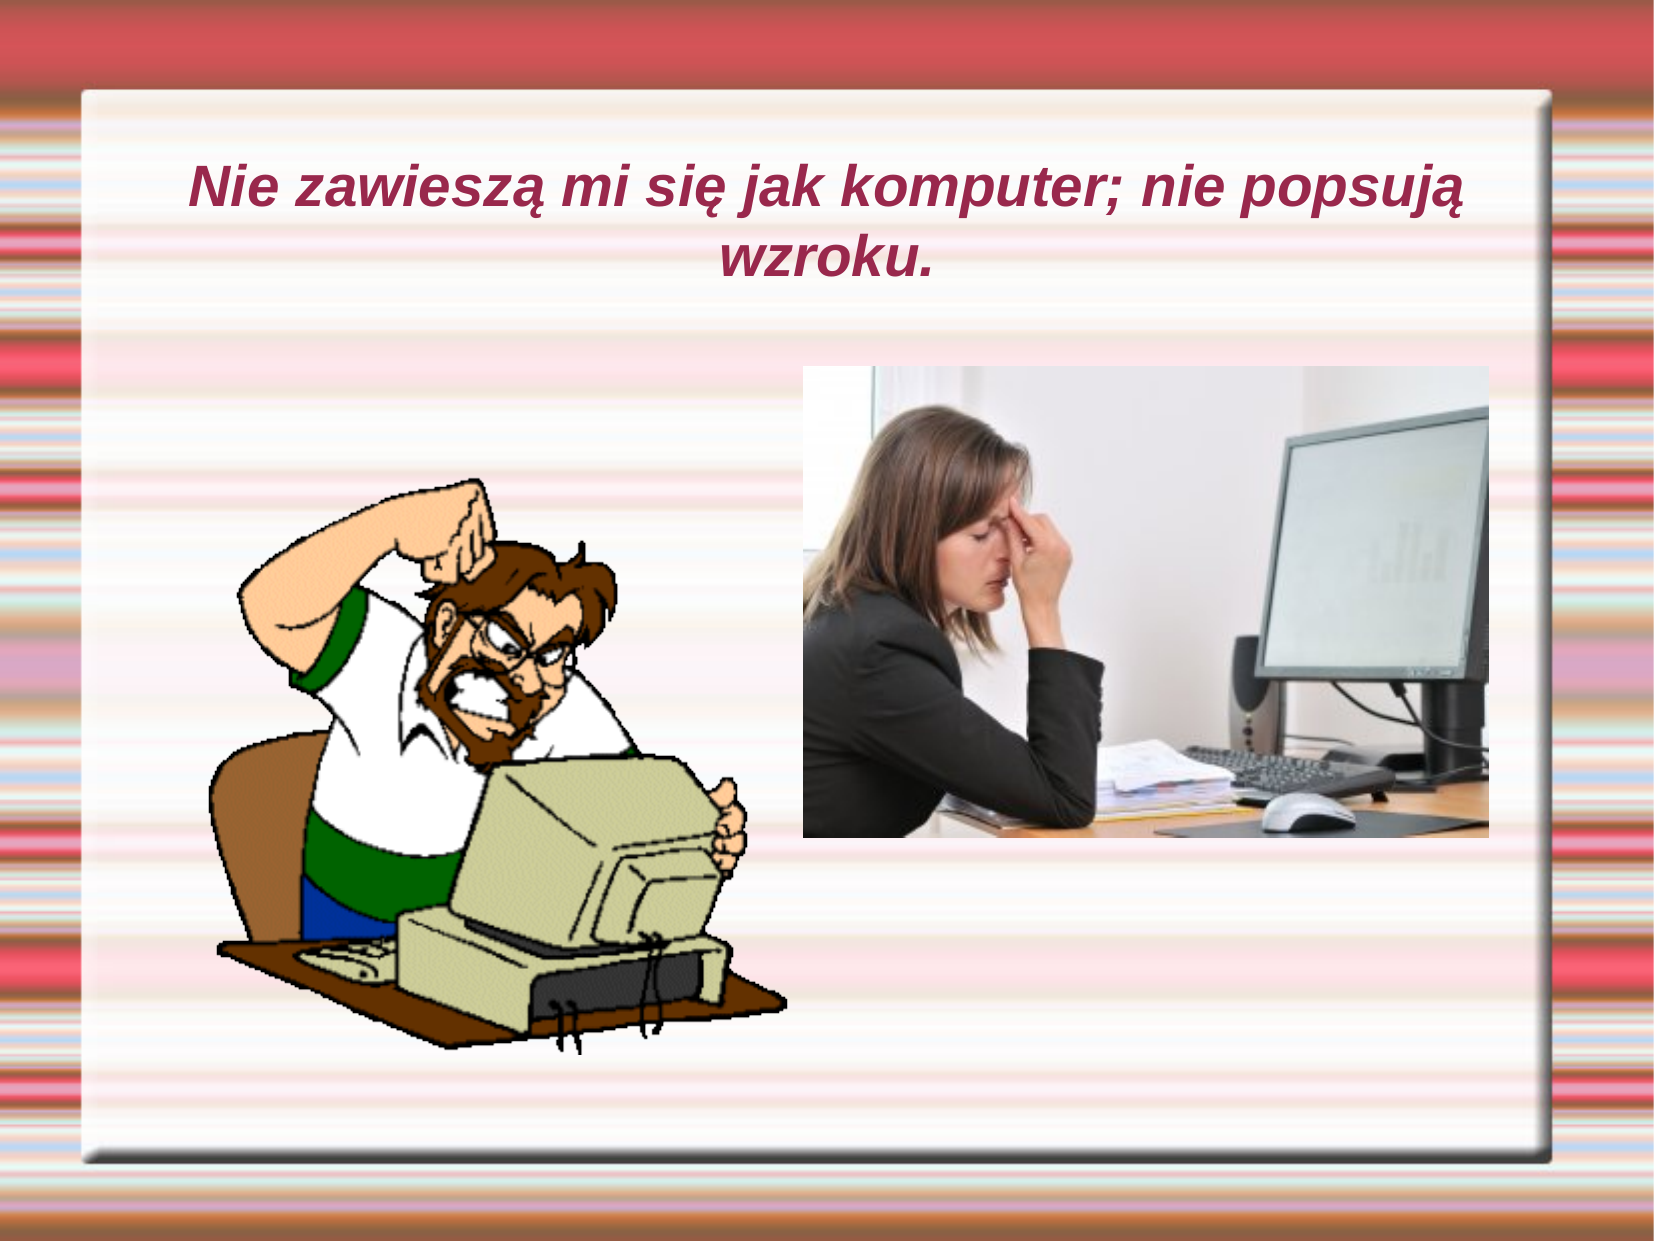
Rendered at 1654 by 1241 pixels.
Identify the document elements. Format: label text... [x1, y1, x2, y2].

picture [803, 366, 1489, 838]
picture [203, 472, 792, 1055]
title Nie zawieszą mi się jak komputer; nie popsują wzroku. [121, 114, 1534, 322]
